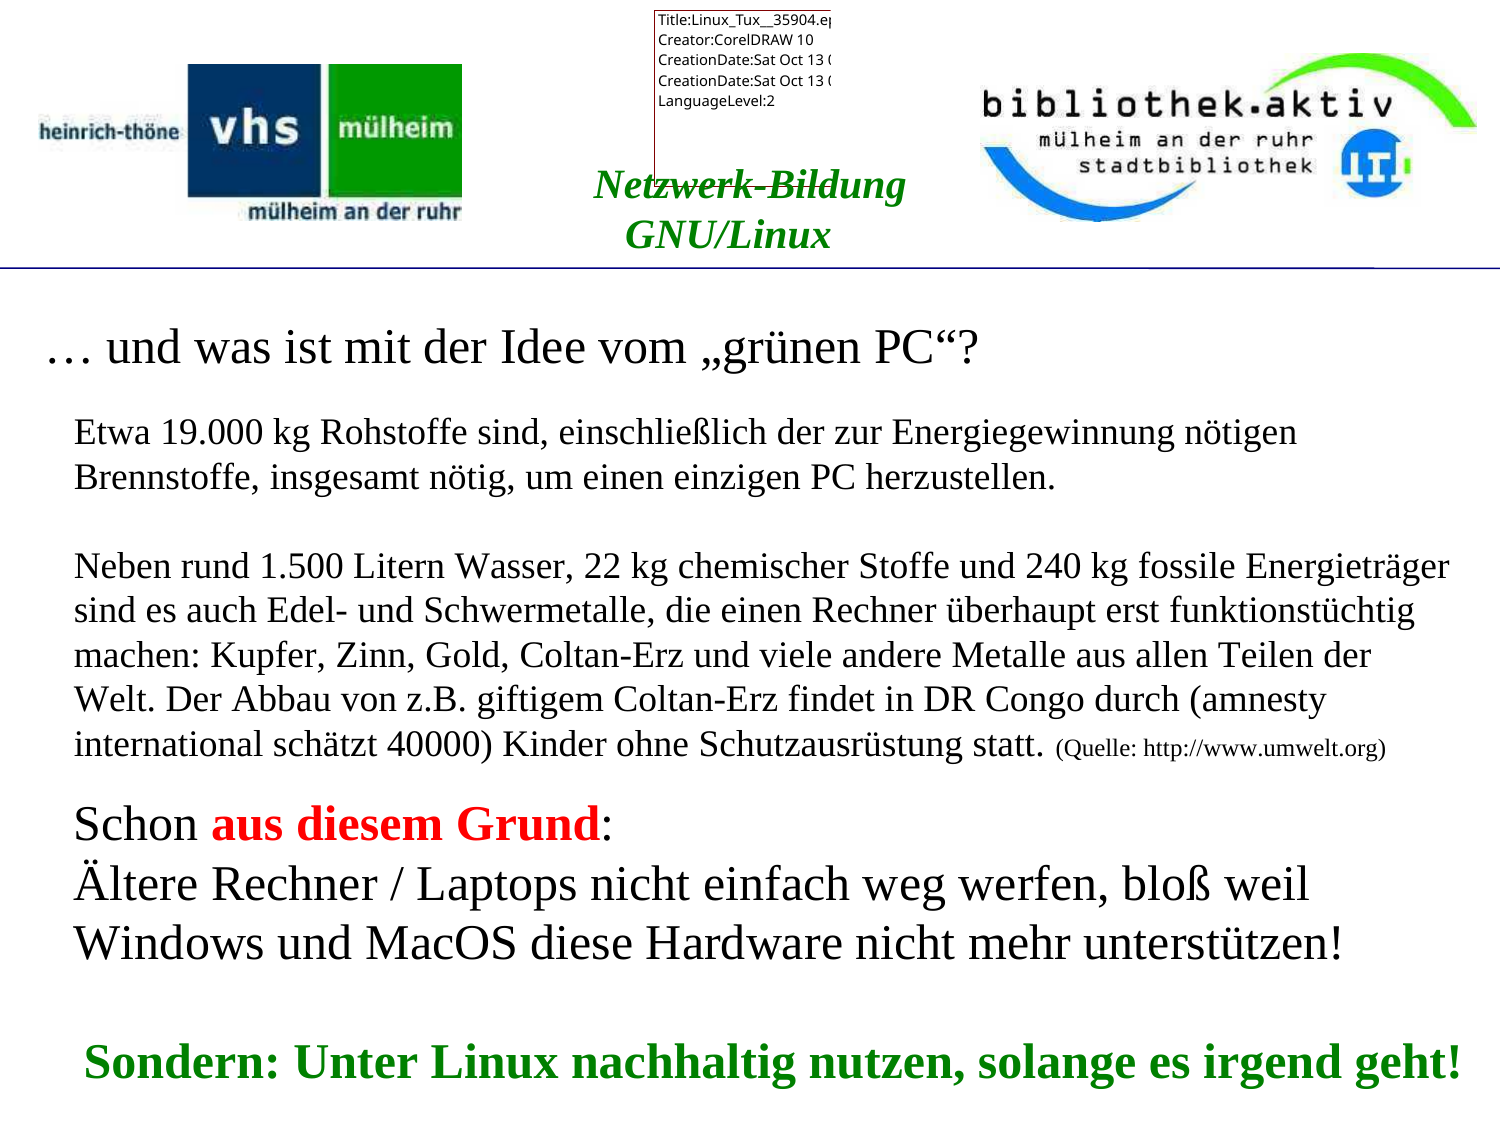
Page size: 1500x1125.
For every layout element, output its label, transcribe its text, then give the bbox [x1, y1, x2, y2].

picture [980, 53, 1477, 222]
text_box Schon aus diesem Grund: Ältere Rechner / Laptops nicht einfach weg werfen, bloß weil Windows und MacOS diese Hardware nicht mehr unterstützen! Sondern: Unter Linux nachhaltig nutzen, solange es irgend geht! [59, 785, 1479, 1099]
picture [653, 8, 831, 151]
text_box … und was ist mit der Idee vom „grünen PC“? [29, 309, 1123, 384]
text_box Netzwerk-Bildung GNU/Linux [578, 151, 934, 267]
text_box Etwa 19.000 kg Rohstoffe sind, einschließlich der zur Energiegewinnung nötigen Brennstoffe, insgesamt nötig, um einen einzigen PC herzustellen. Neben rund 1.500 Litern Wasser, 22 kg chemischer Stoffe und 240 kg fossile Energieträger sind es auch Edel- und Schwermetalle, die einen Rechner überhaupt erst funktionstüchtig machen: Kupfer, Zinn, Gold, Coltan-Erz und viele andere Metalle aus allen Teilen der Welt. Der Abbau von z.B. giftigem Coltan-Erz findet in DR Congo durch (amnesty international schätzt 40000) Kinder ohne Schutzausrüstung statt. (Quelle: http://www.umwelt.org) [59, 401, 1477, 774]
picture [38, 64, 462, 221]
